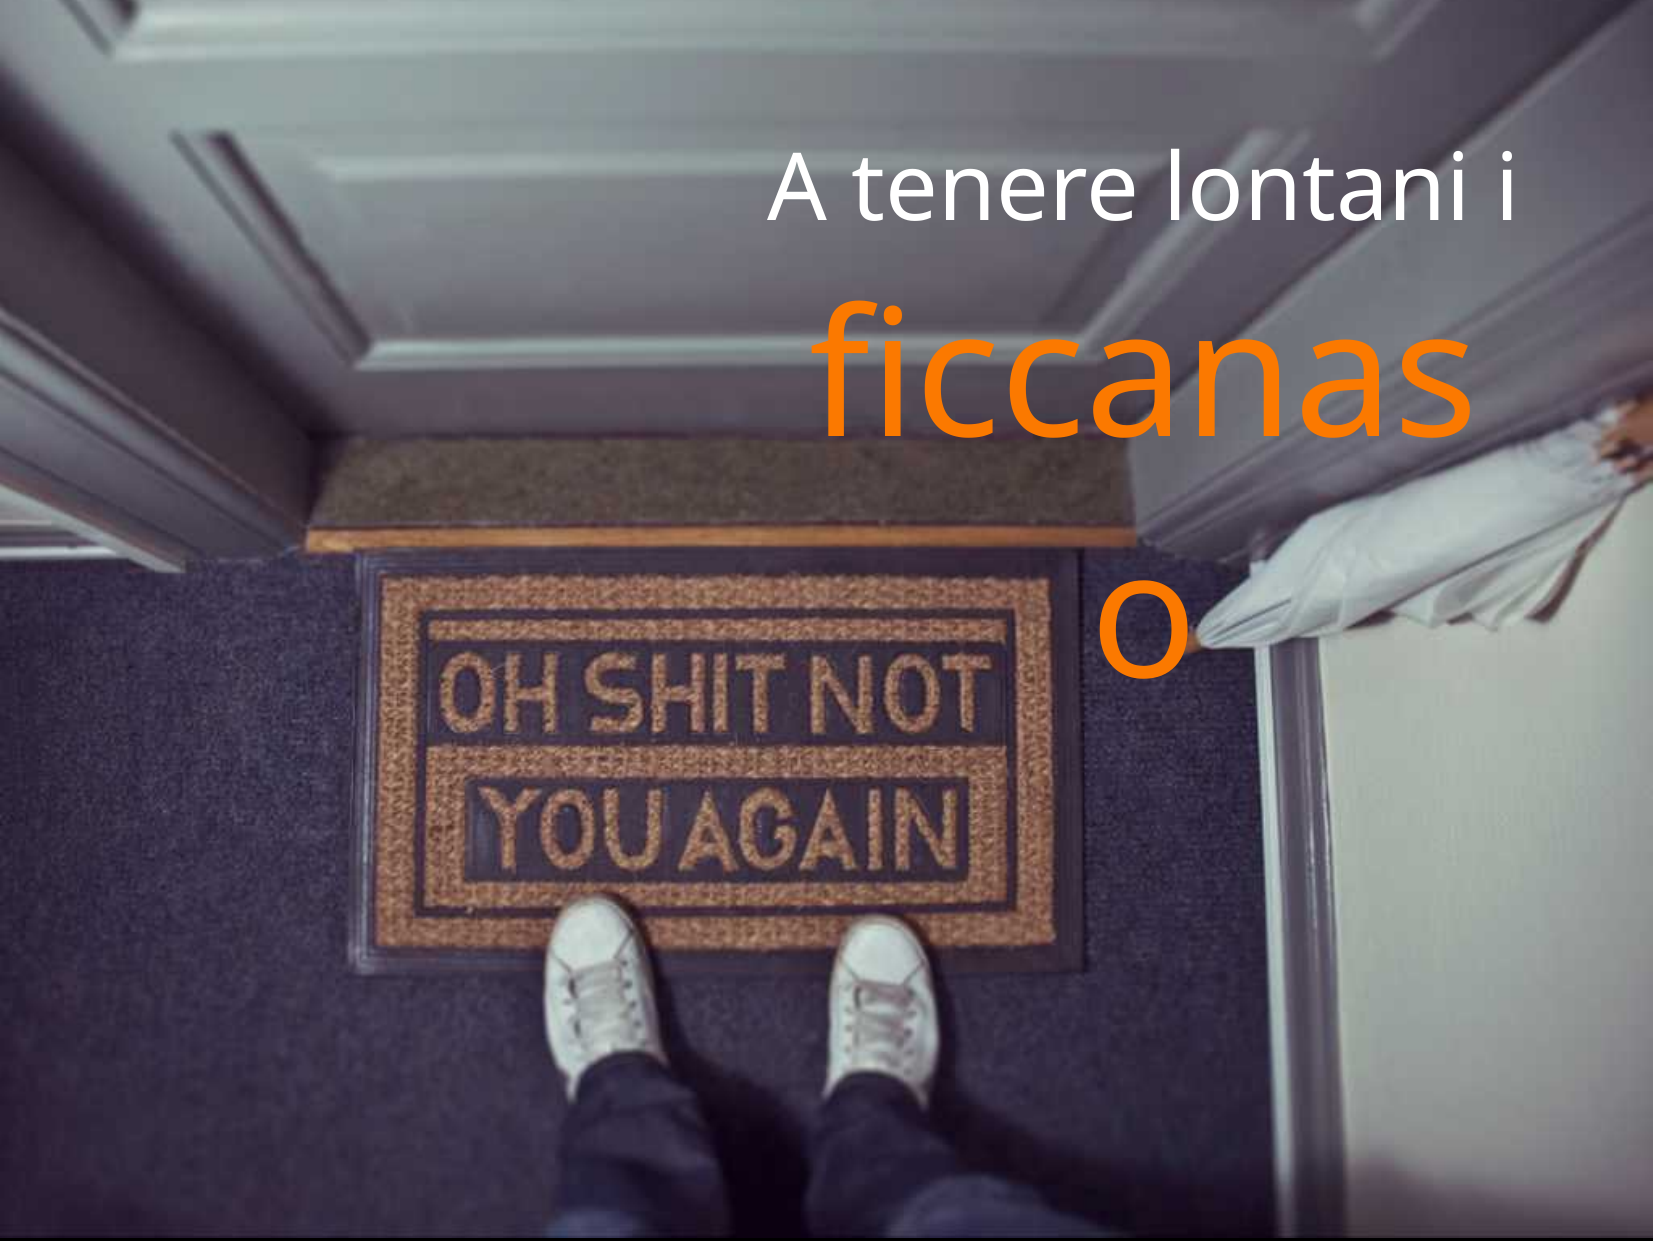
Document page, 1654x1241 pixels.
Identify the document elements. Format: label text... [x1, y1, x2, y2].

text_box A tenere lontani i ficcanaso [750, 112, 1538, 160]
picture [0, 0, 1653, 1238]
